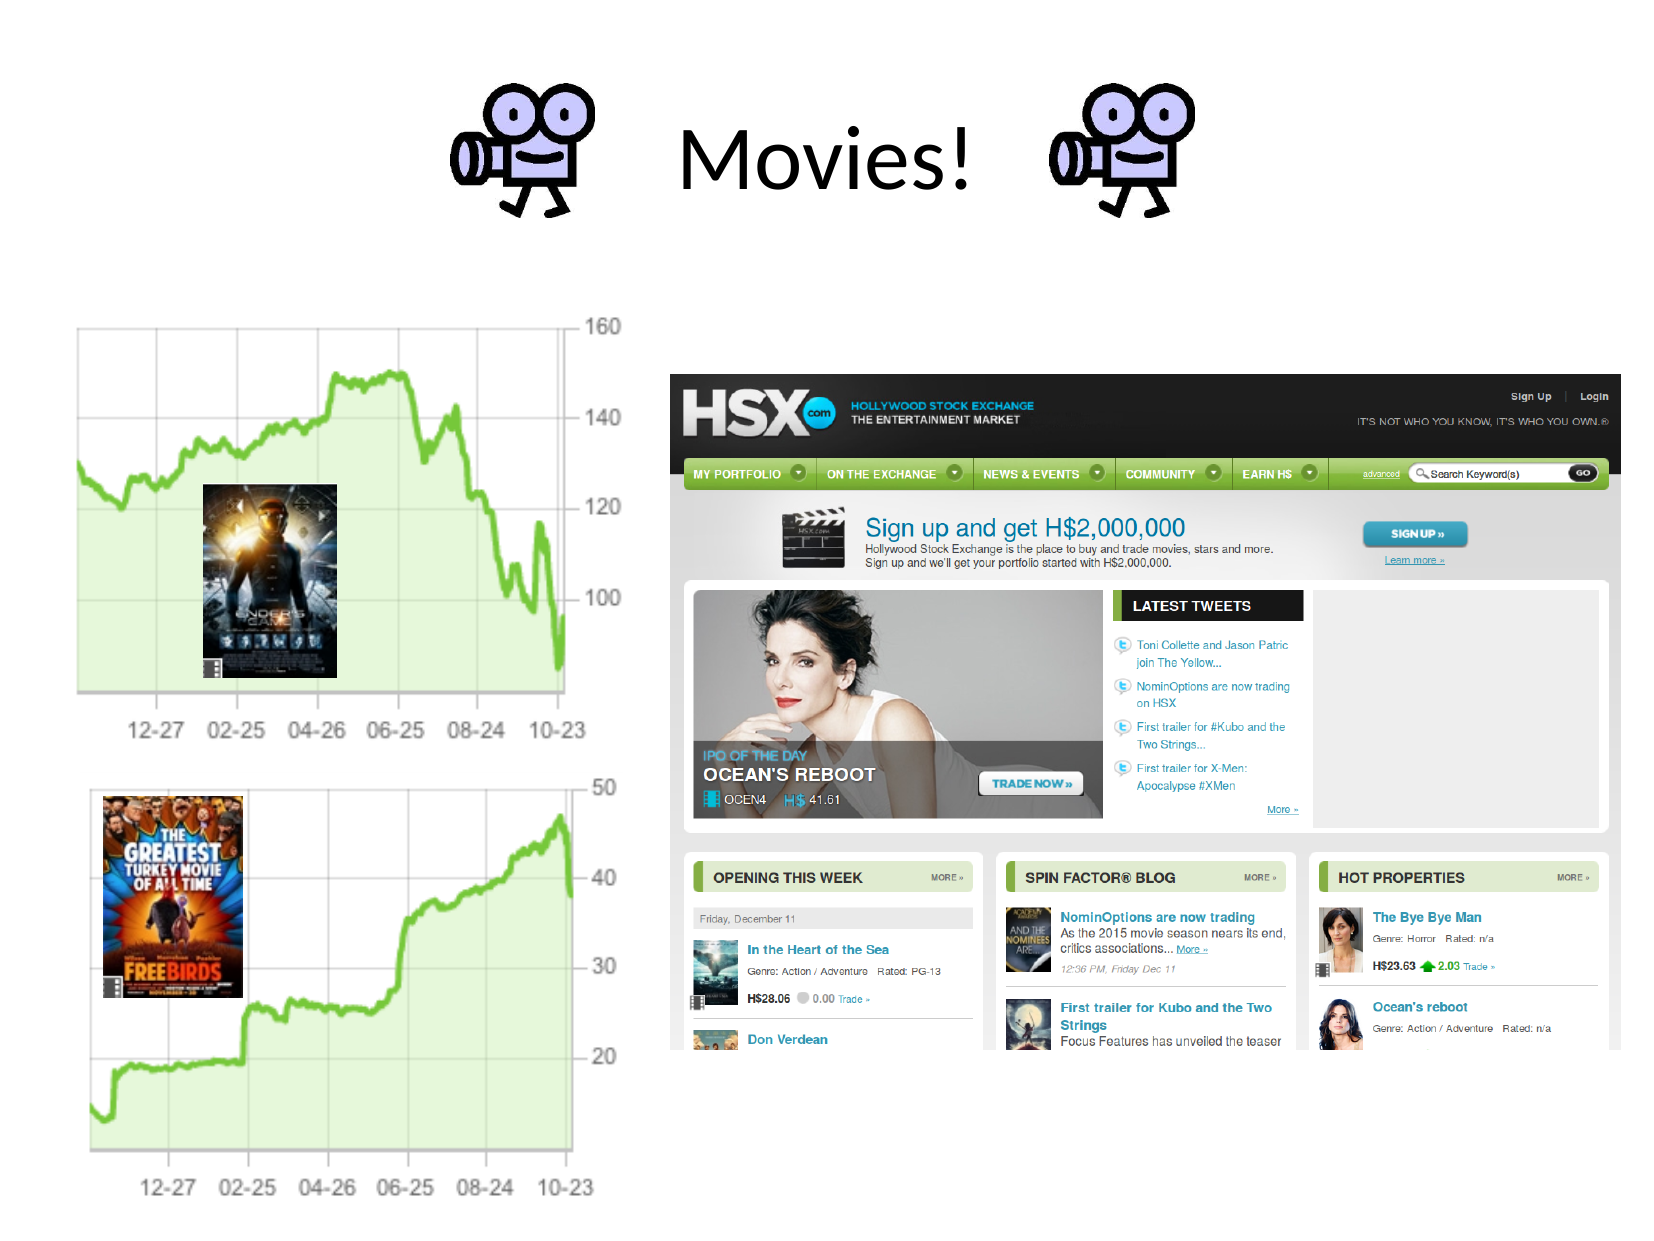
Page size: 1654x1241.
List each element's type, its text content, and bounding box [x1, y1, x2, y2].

picture [670, 374, 1621, 1051]
picture [80, 771, 623, 1200]
picture [1049, 83, 1195, 218]
picture [450, 83, 595, 218]
picture [65, 314, 634, 749]
title Movies! [82, 49, 1571, 257]
